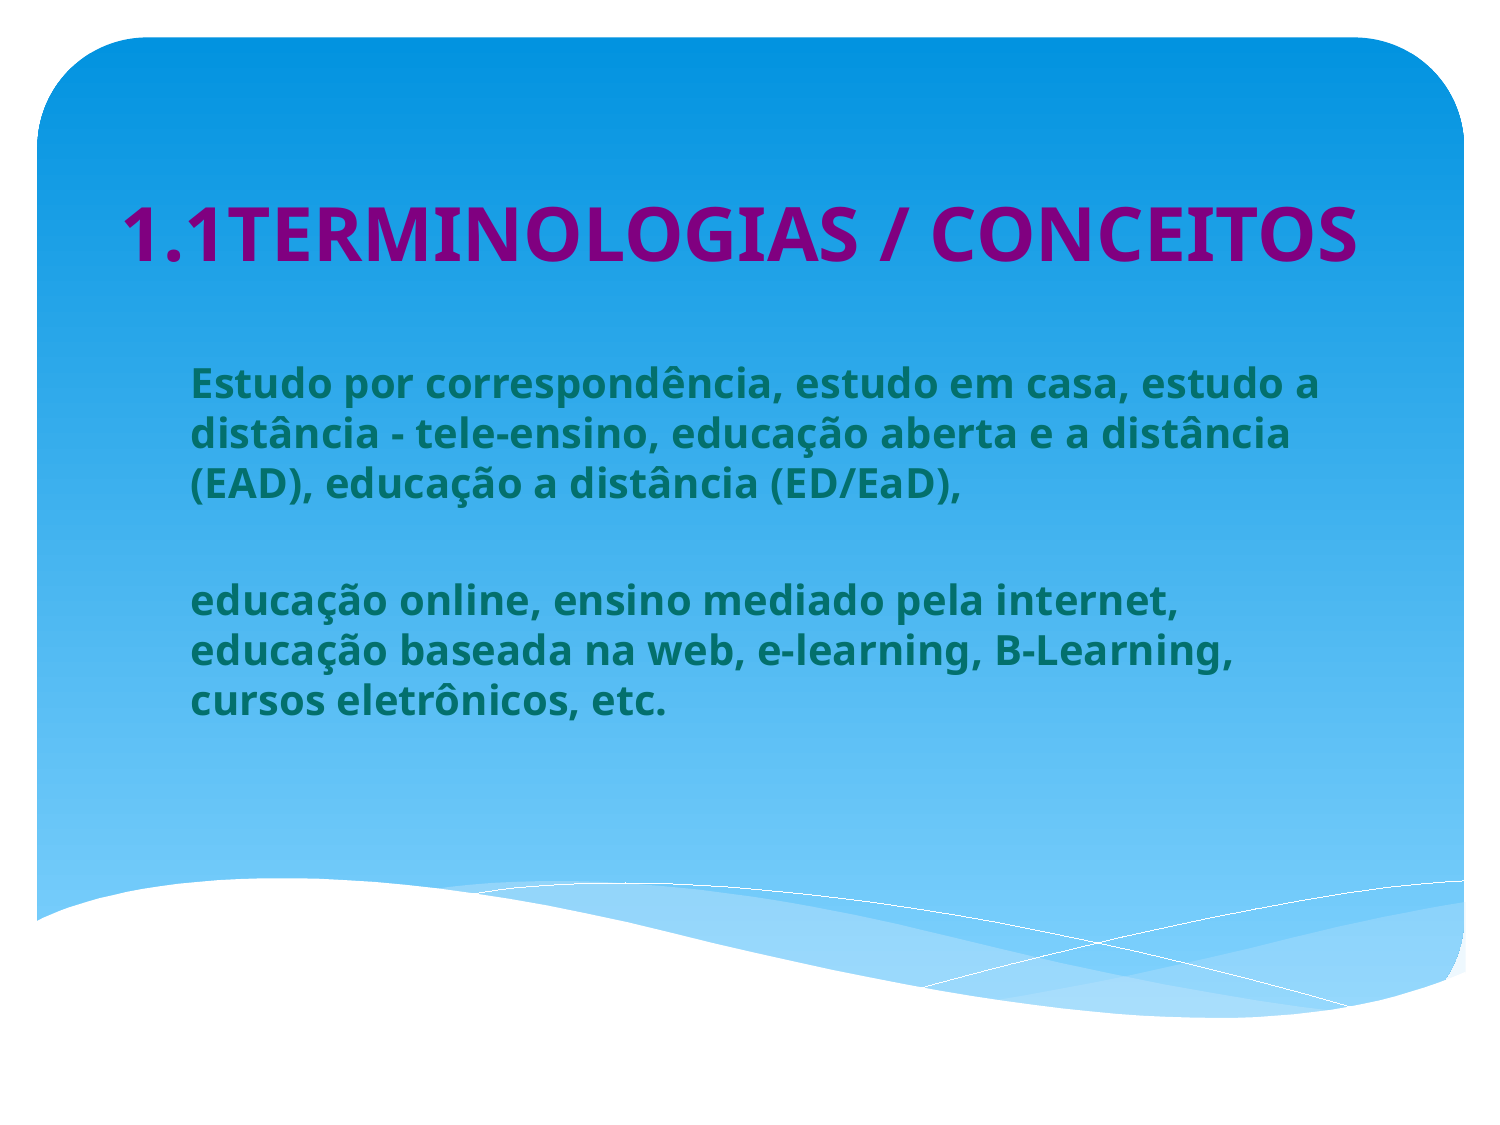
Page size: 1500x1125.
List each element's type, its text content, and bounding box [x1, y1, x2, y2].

subtitle Estudo por correspondência, estudo em casa, estudo a distância - tele-ensino, educação aberta e a distância (EAD), educação a distância (ED/EaD), educação online, ensino mediado pela internet, educação baseada na web, e-learning, B-Learning, cursos eletrônicos, etc. [175, 290, 1395, 936]
title 1.1TERMINOLOGIAS / CONCEITOS [105, 42, 1381, 284]
